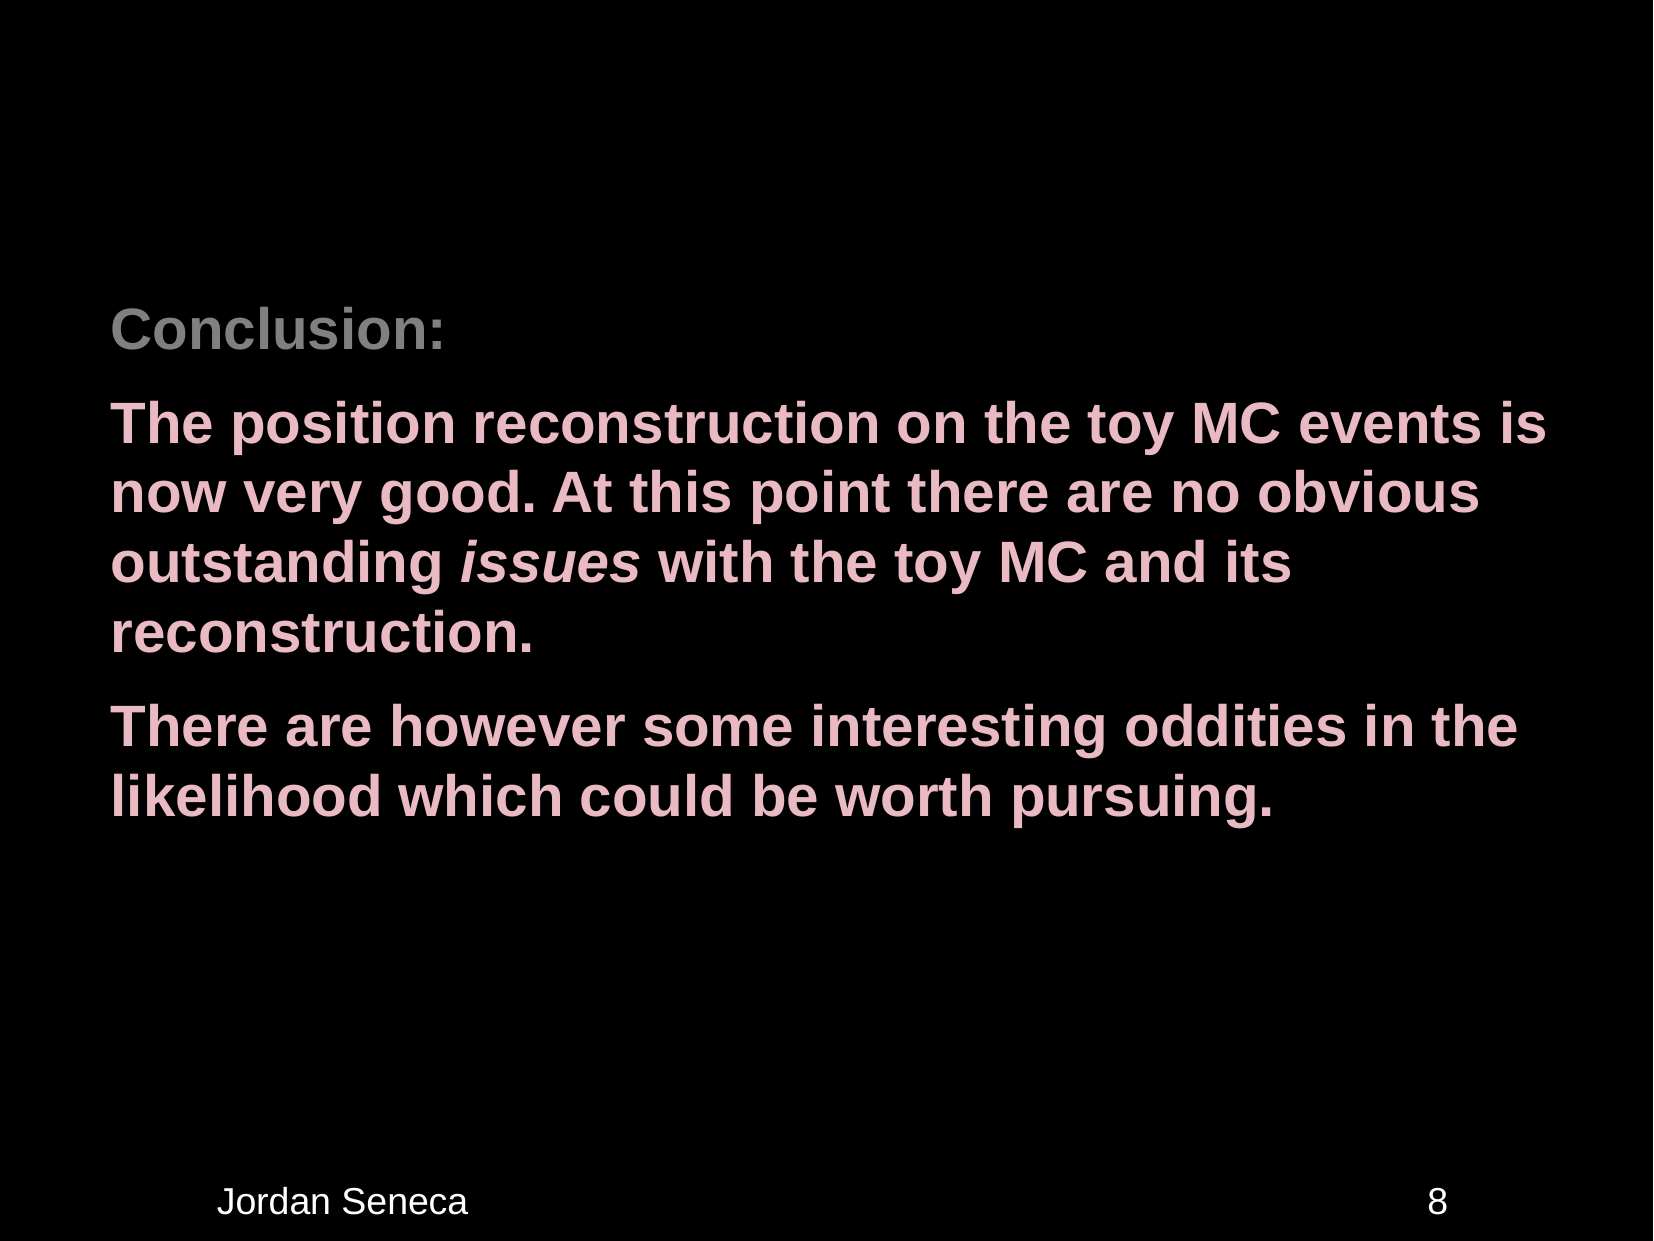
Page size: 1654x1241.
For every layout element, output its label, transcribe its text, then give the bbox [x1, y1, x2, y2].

text_box Conclusion: The position reconstruction on the toy MC events is now very good. At this point there are no obvious outstanding issues with the toy MC and its reconstruction. There are however some interesting oddities in the likelihood which could be worth pursuing. [60, 283, 1621, 836]
